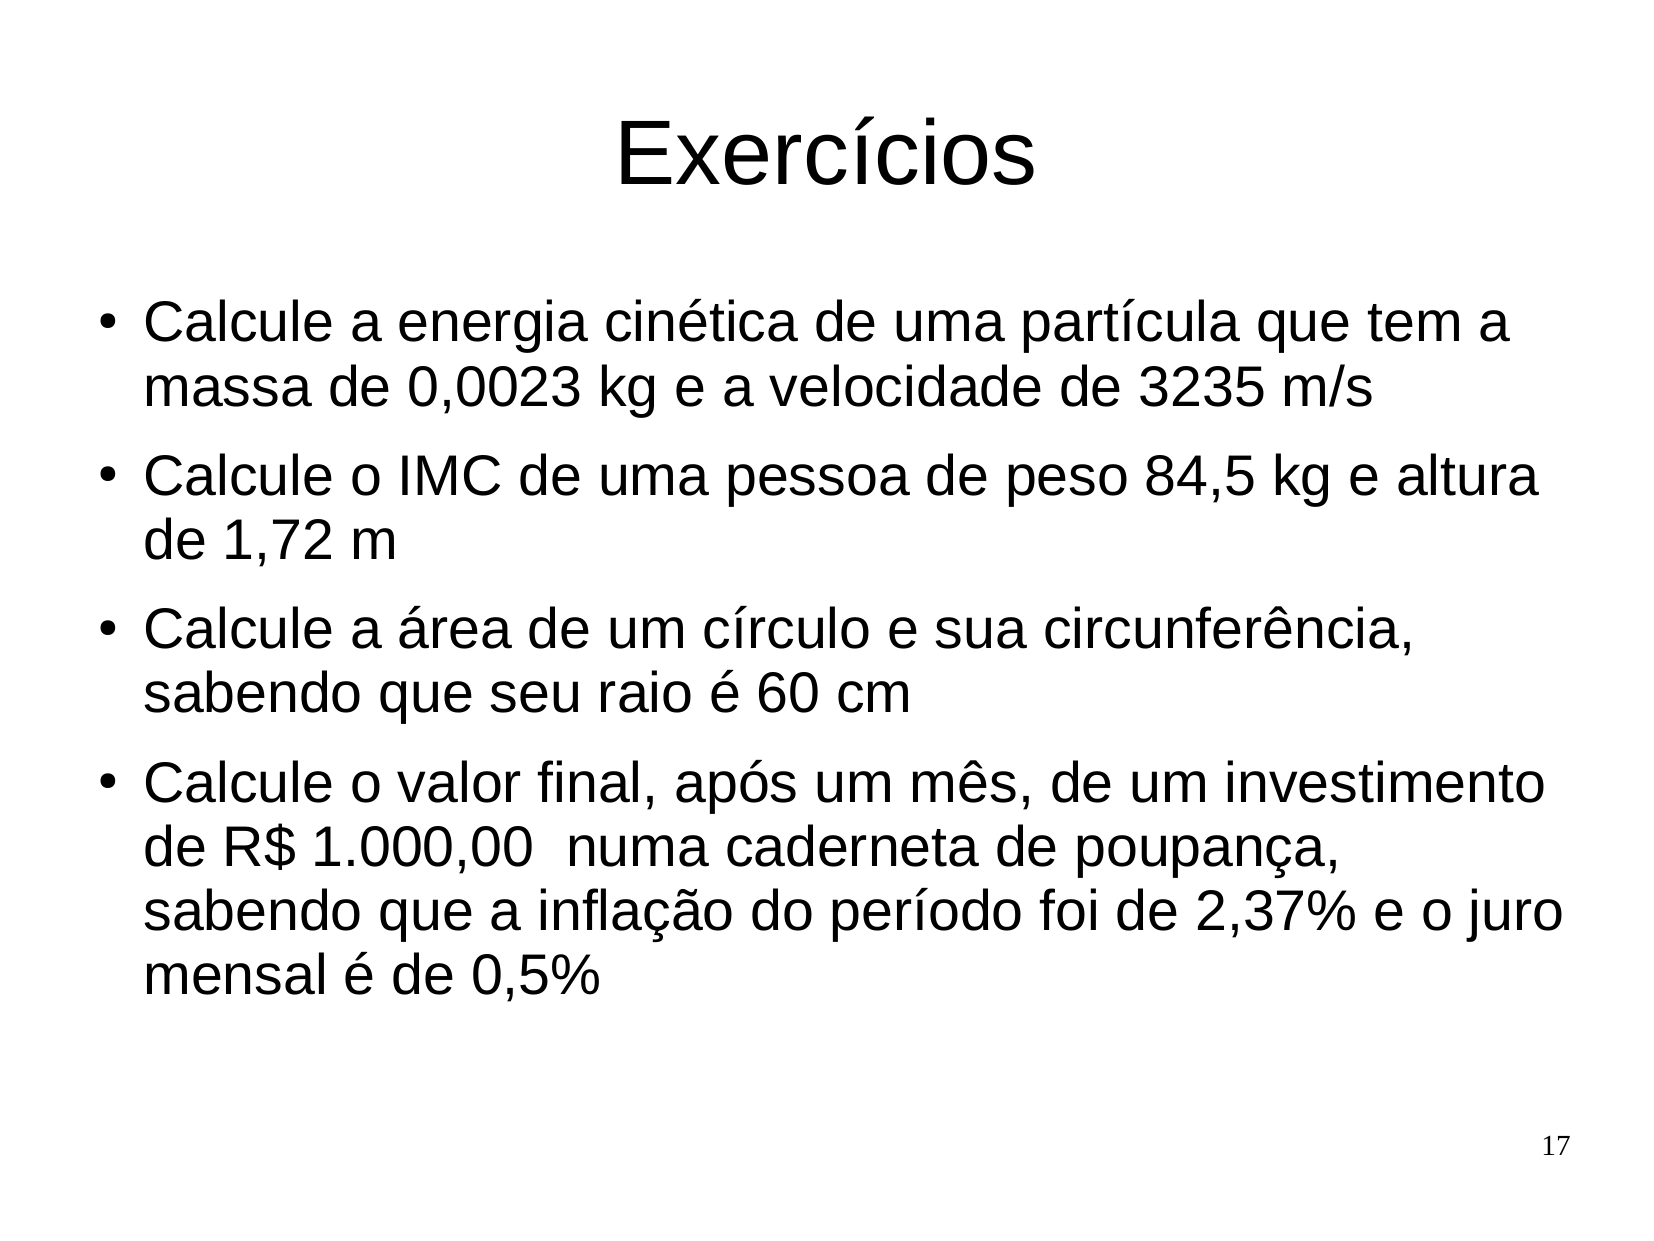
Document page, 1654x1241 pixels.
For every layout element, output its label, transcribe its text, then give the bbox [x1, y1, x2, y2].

title Exercícios [82, 49, 1571, 257]
list Calcule a energia cinética de uma partícula que tem a massa de 0,0023 kg e a velocidade de 3235 m/s Calcule o IMC de uma pessoa de peso 84,5 kg e altura de 1,72 m Calcule a área de um círculo e sua circunferência, sabendo que seu raio é 60 cm Calcule o valor final, após um mês, de um investimento de R$ 1.000,00 numa caderneta de poupança, sabendo que a inflação do período foi de 2,37% e o juro mensal é de 0,5% [82, 290, 1571, 1010]
